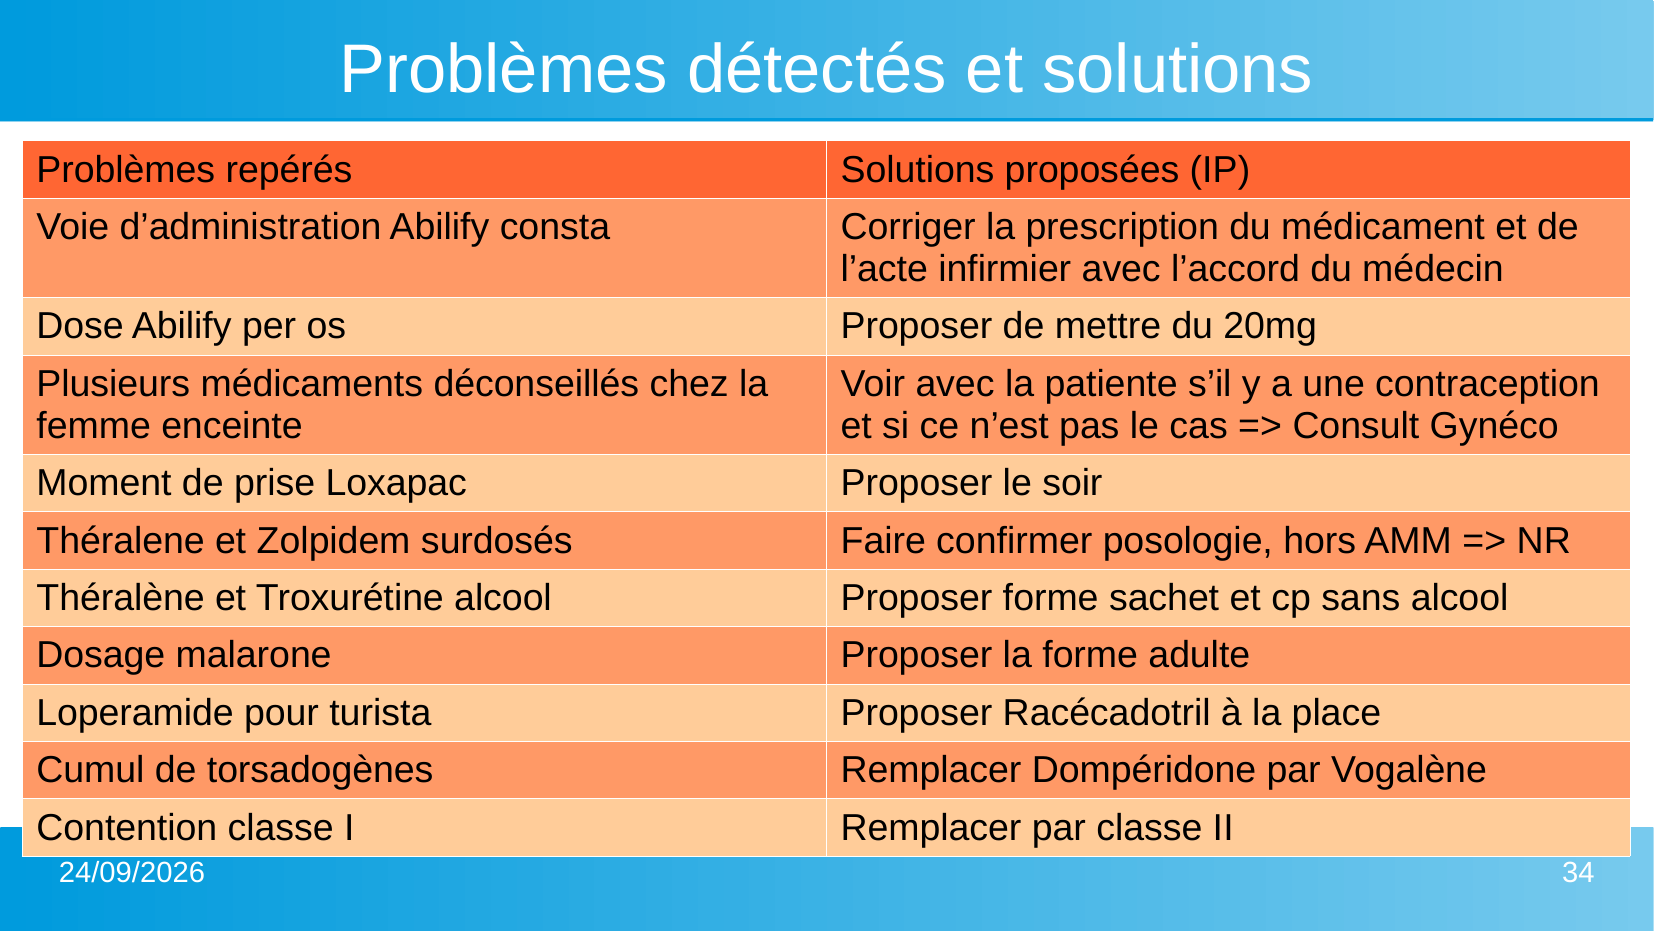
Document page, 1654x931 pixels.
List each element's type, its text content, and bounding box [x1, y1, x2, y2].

table_cell Corriger la prescription du médicament et de l’acte infirmier avec l’accord du médecin [827, 199, 1630, 297]
table_cell Dosage malarone [23, 627, 826, 684]
table_cell Voie d’administration Abilify consta [23, 199, 826, 297]
table_cell Remplacer par classe II [827, 799, 1630, 856]
table_cell Proposer Racécadotril à la place [827, 685, 1630, 741]
table_cell Cumul de torsadogènes [23, 742, 826, 798]
table_cell Contention classe I [23, 799, 826, 856]
table_cell Proposer la forme adulte [827, 627, 1630, 684]
table_cell Faire confirmer posologie, hors AMM => NR [827, 512, 1630, 569]
table_cell Dose Abilify per os [23, 298, 826, 355]
table_cell Plusieurs médicaments déconseillés chez la femme enceinte [23, 356, 826, 454]
table_header Problèmes repérés [23, 141, 826, 198]
table_cell Moment de prise Loxapac [23, 455, 826, 511]
table_header Solutions proposées (IP) [827, 141, 1630, 198]
table_cell Voir avec la patiente s’il y a une contraception et si ce n’est pas le cas => Consult Gynéco [827, 356, 1630, 454]
title Problèmes détectés et solutions [59, 29, 1595, 108]
table_cell Proposer le soir [827, 455, 1630, 511]
table_cell Proposer de mettre du 20mg [827, 298, 1630, 355]
table_cell Théralène et Troxurétine alcool [23, 570, 826, 626]
table_cell Théralene et Zolpidem surdosés [23, 512, 826, 569]
table_cell Proposer forme sachet et cp sans alcool [827, 570, 1630, 626]
table_cell Loperamide pour turista [23, 685, 826, 741]
table_cell Remplacer Dompéridone par Vogalène [827, 742, 1630, 798]
